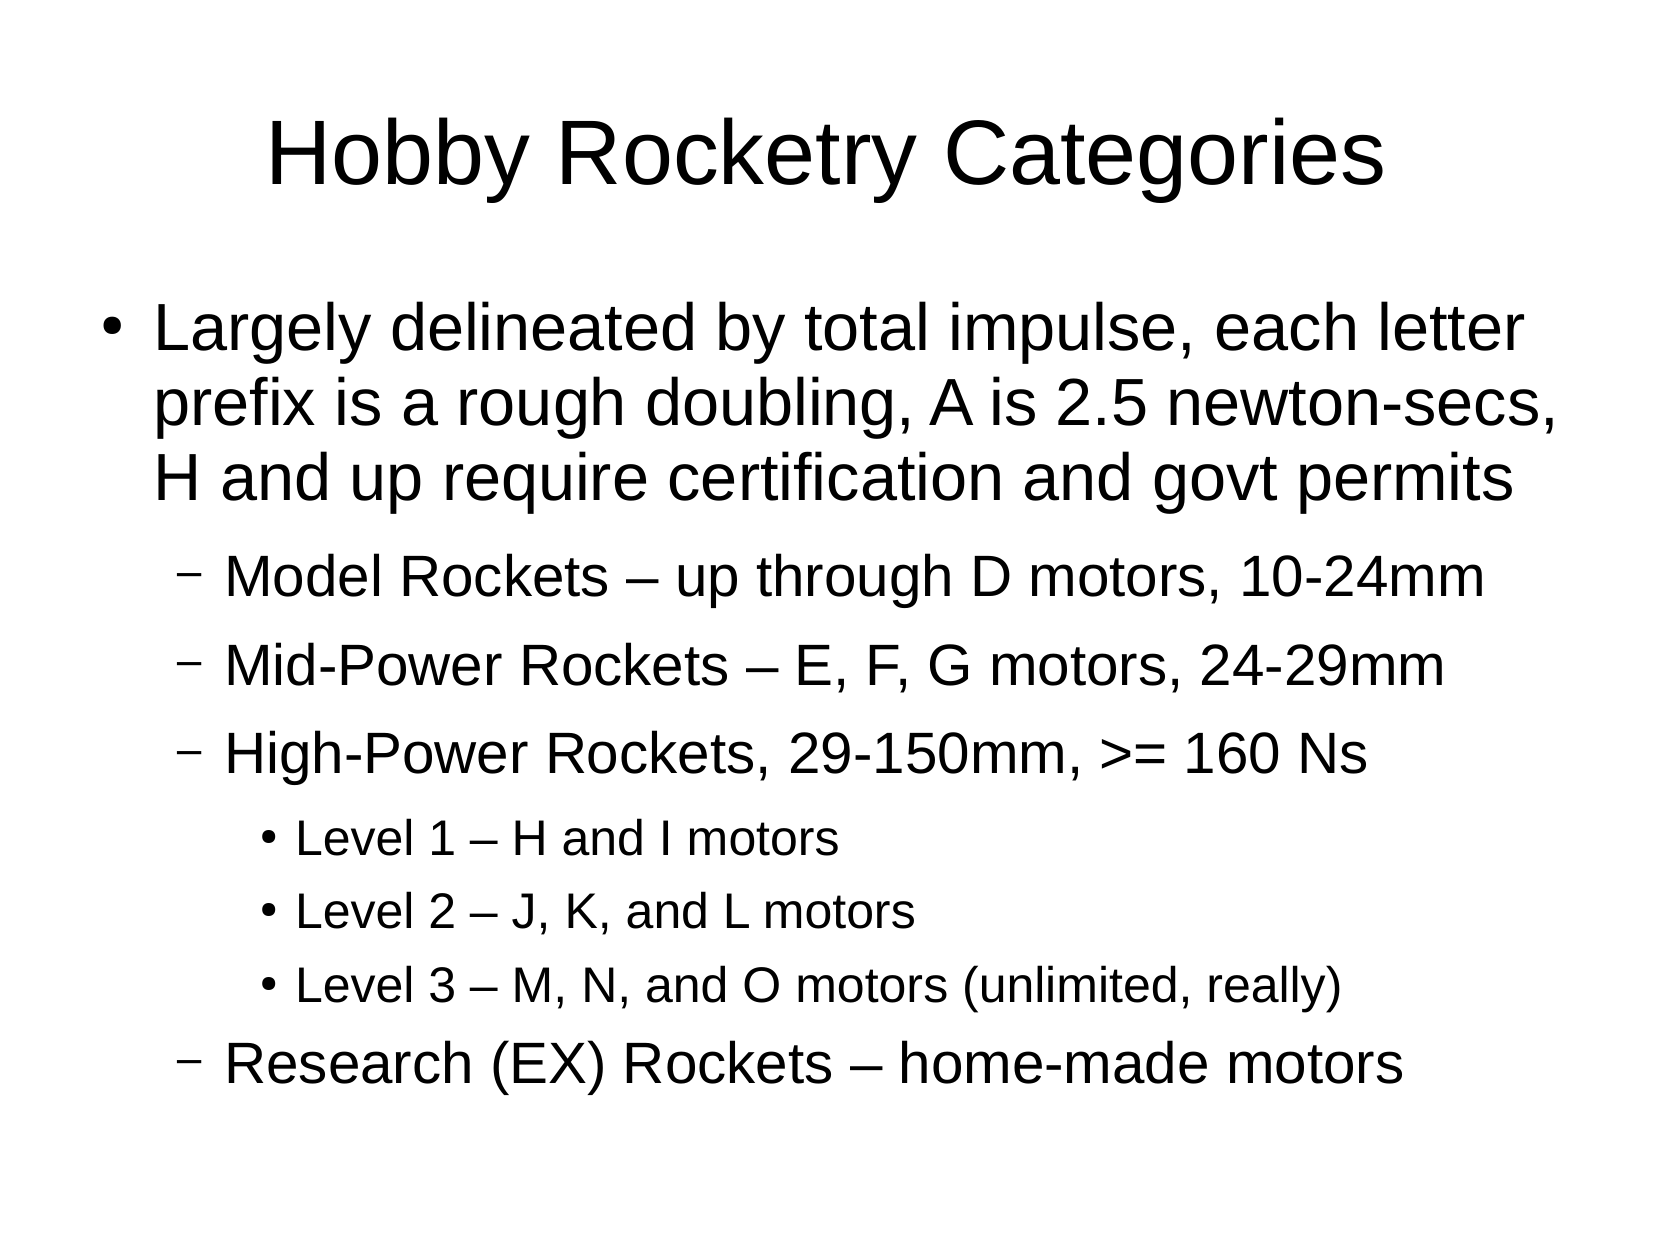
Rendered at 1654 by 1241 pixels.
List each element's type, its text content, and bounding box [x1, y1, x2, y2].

title Hobby Rocketry Categories [82, 56, 1571, 250]
list Largely delineated by total impulse, each letter prefix is a rough doubling, A is 2.5 newton-secs, H and up require certification and govt permits Model Rockets – up through D motors, 10-24mm Mid-Power Rockets – E, F, G motors, 24-29mm High-Power Rockets, 29-150mm, >= 160 Ns Level 1 – H and I motors Level 2 – J, K, and L motors Level 3 – M, N, and O motors (unlimited, really) Research (EX) Rockets – home-made motors [82, 290, 1571, 1096]
